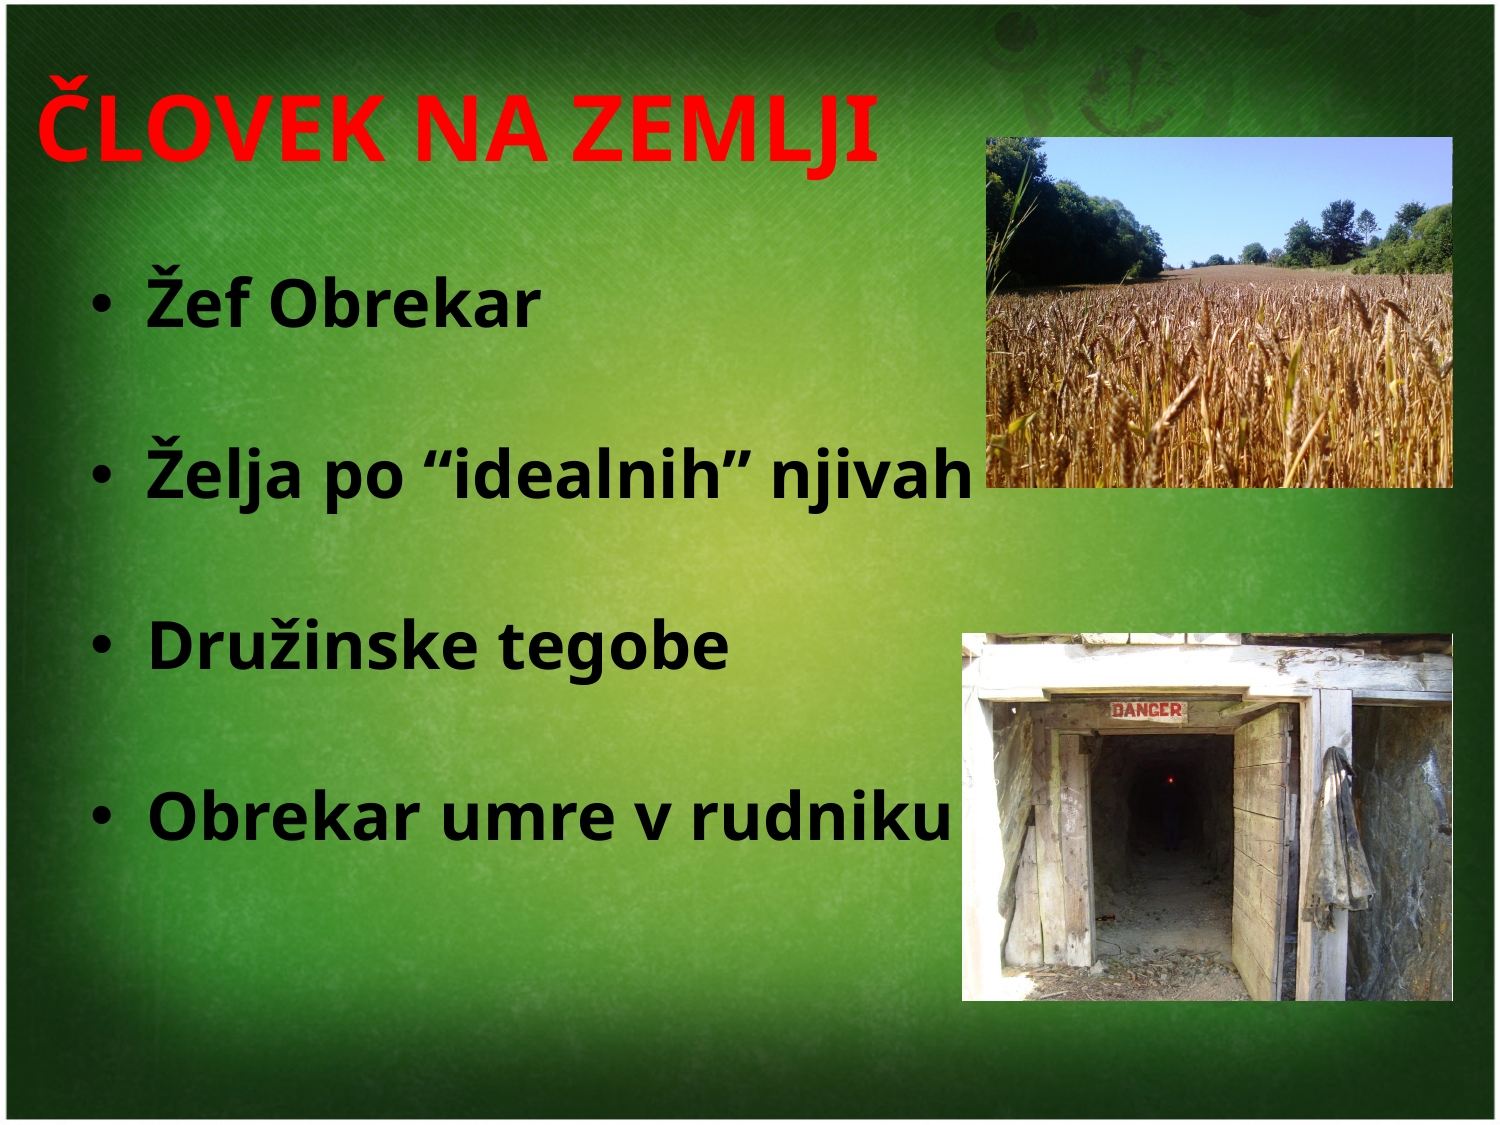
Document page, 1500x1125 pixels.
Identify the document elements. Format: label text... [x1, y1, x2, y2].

list Žef Obrekar Želja po “idealnih” njivah Družinske tegobe Obrekar umre v rudniku [75, 262, 1425, 1005]
title ČLOVEK NA ZEMLJI [0, 31, 1144, 219]
picture [0, 0, 1500, 1125]
